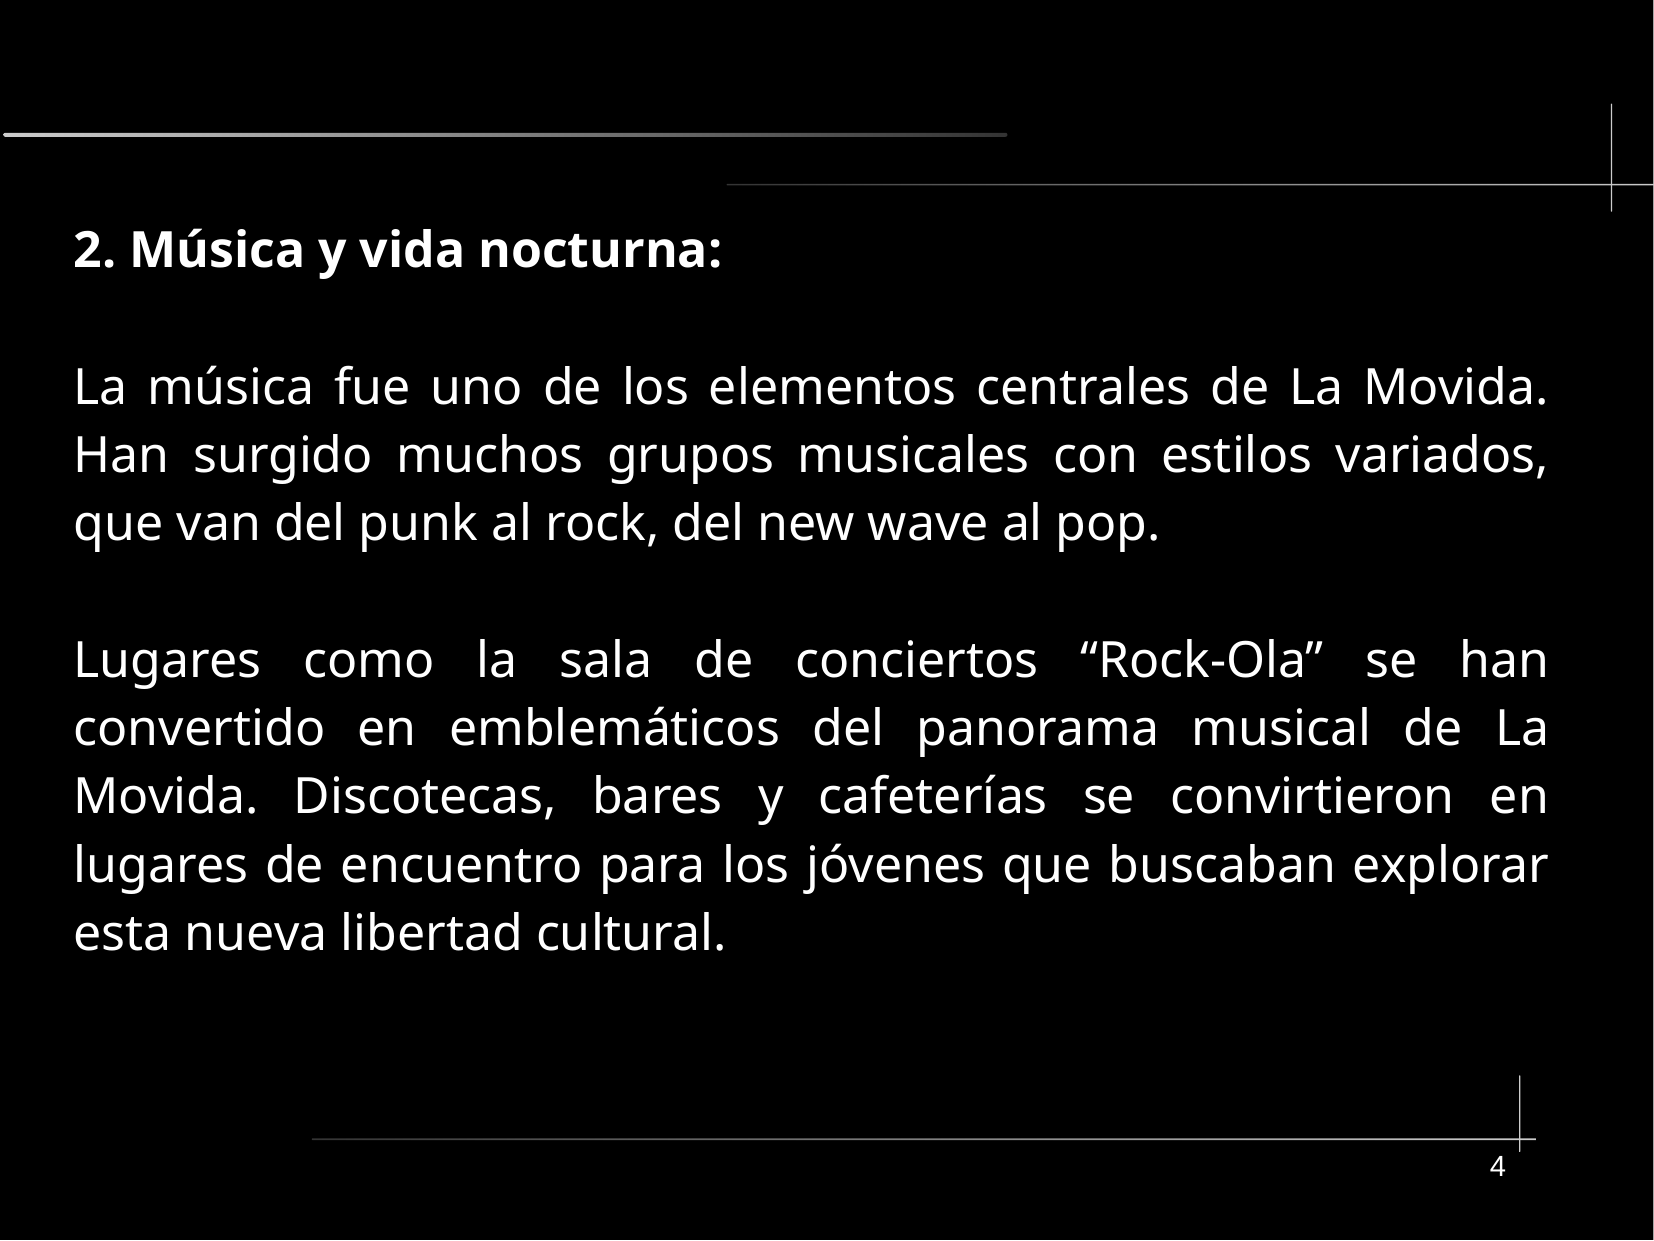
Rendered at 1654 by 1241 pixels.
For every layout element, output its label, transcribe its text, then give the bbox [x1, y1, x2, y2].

text_box 2. Música y vida nocturna: La música fue uno de los elementos centrales de La Movida. Han surgido muchos grupos musicales con estilos variados, que van del punk al rock, del new wave al pop. Lugares como la sala de conciertos “Rock-Ola” se han convertido en emblemáticos del panorama musical de La Movida. Discotecas, bares y cafeterías se convirtieron en lugares de encuentro para los jóvenes que buscaban explorar esta nueva libertad cultural. [59, 206, 1565, 838]
